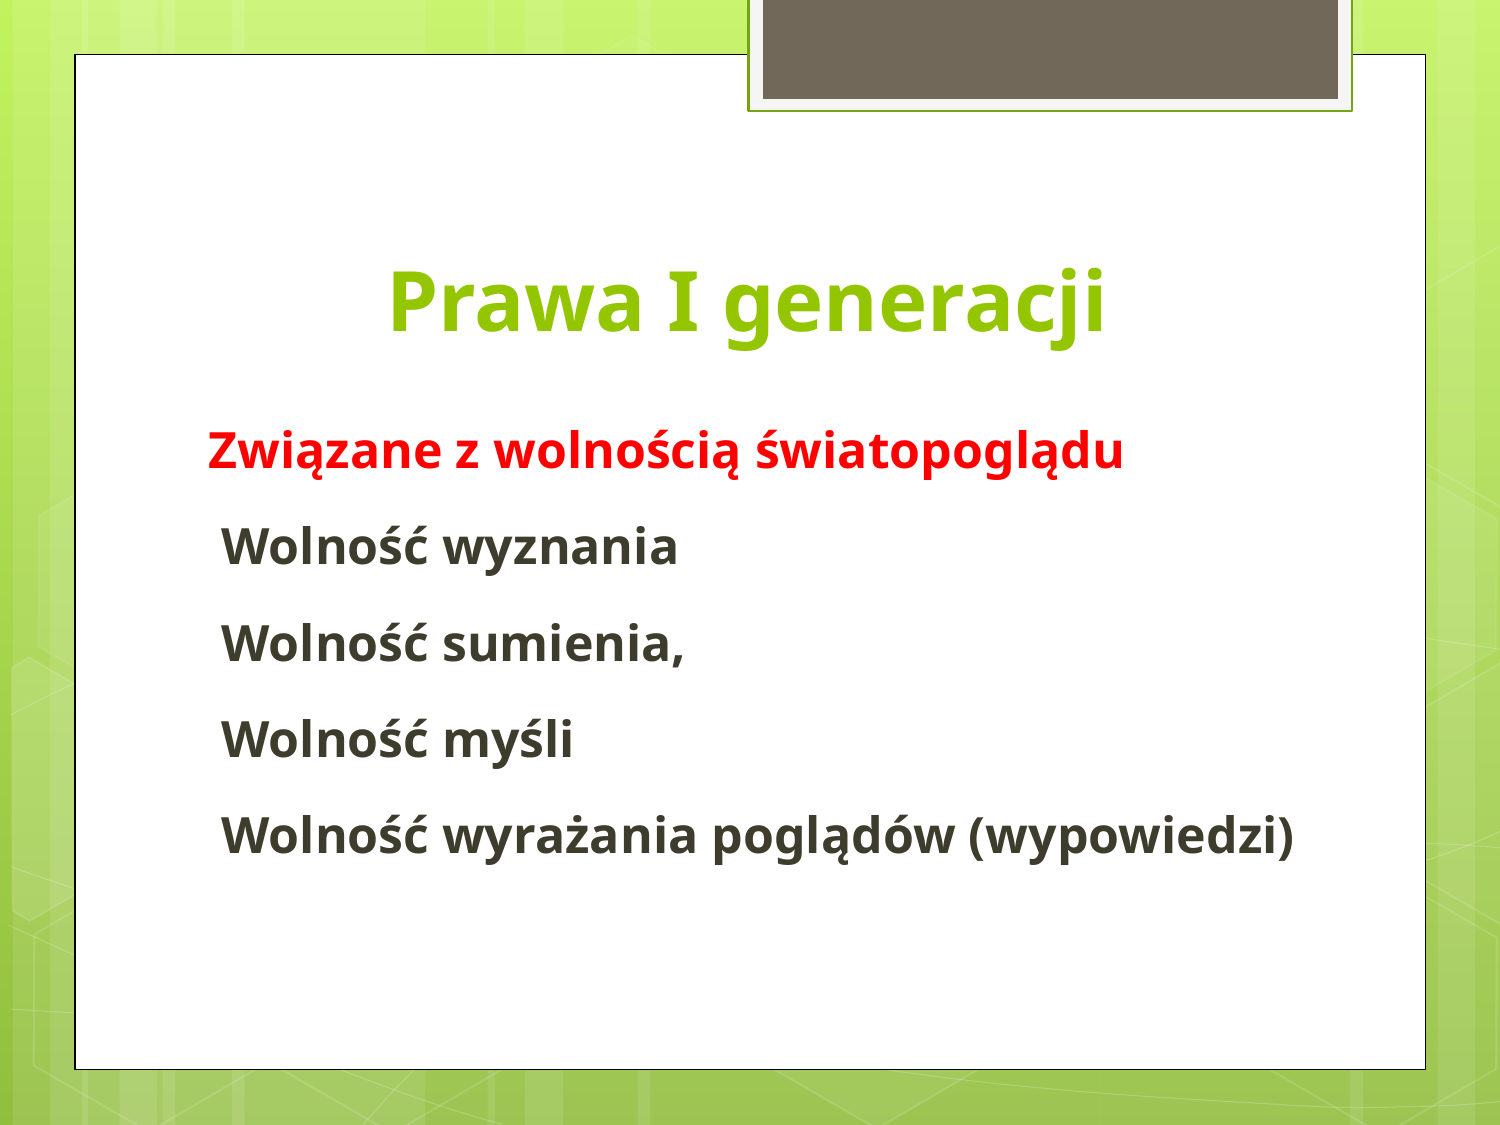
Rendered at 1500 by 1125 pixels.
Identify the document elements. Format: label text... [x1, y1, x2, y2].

list Związane z wolnością światopoglądu Wolność wyznania Wolność sumienia, Wolność myśli Wolność wyrażania poglądów (wypowiedzi) [171, 381, 1377, 957]
title Prawa I generacji [171, 168, 1324, 357]
